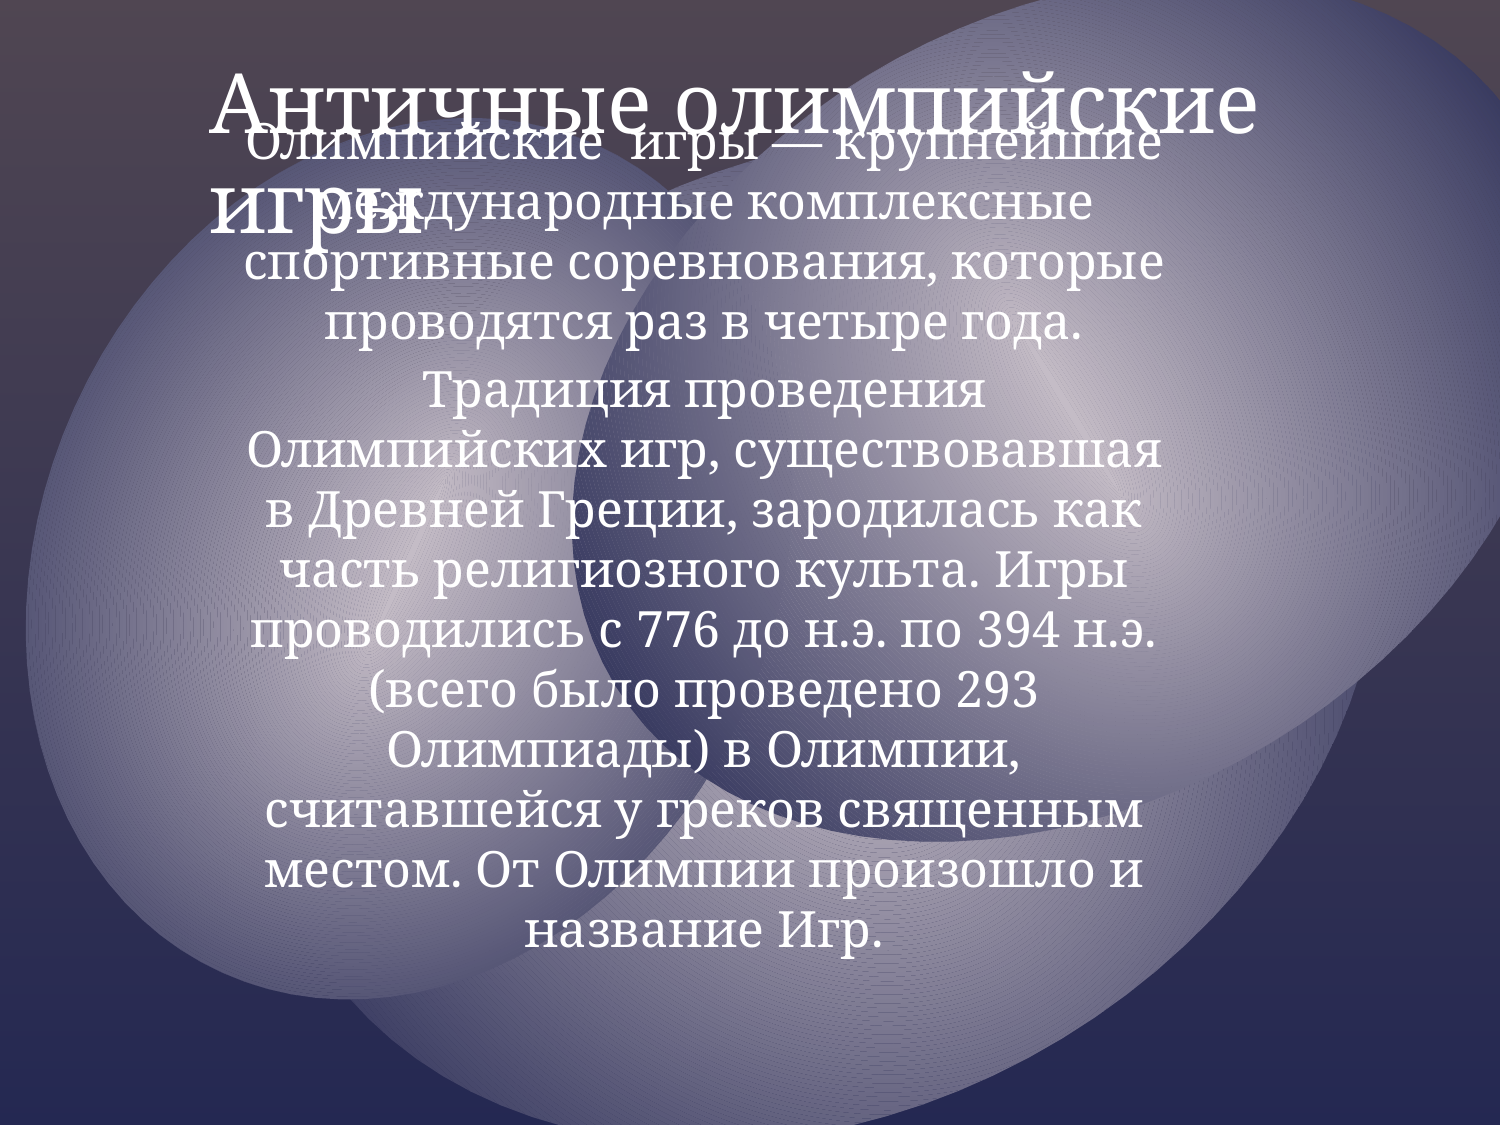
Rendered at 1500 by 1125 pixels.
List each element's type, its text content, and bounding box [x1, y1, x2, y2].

list Олимпийские игры — крупнейшие международные комплексные спортивные соревнования, которые проводятся раз в четыре года. Традиция проведения Олимпийских игр, существовавшая в Древней Греции, зародилась как часть религиозного культа. Игры проводились с 776 до н.э. по 394 н.э. (всего было проведено 293 Олимпиады) в Олимпии, считавшейся у греков священным местом. От Олимпии произошло и название Игр. [218, 149, 1187, 1071]
title Античные олимпийские игры [194, 42, 1424, 149]
